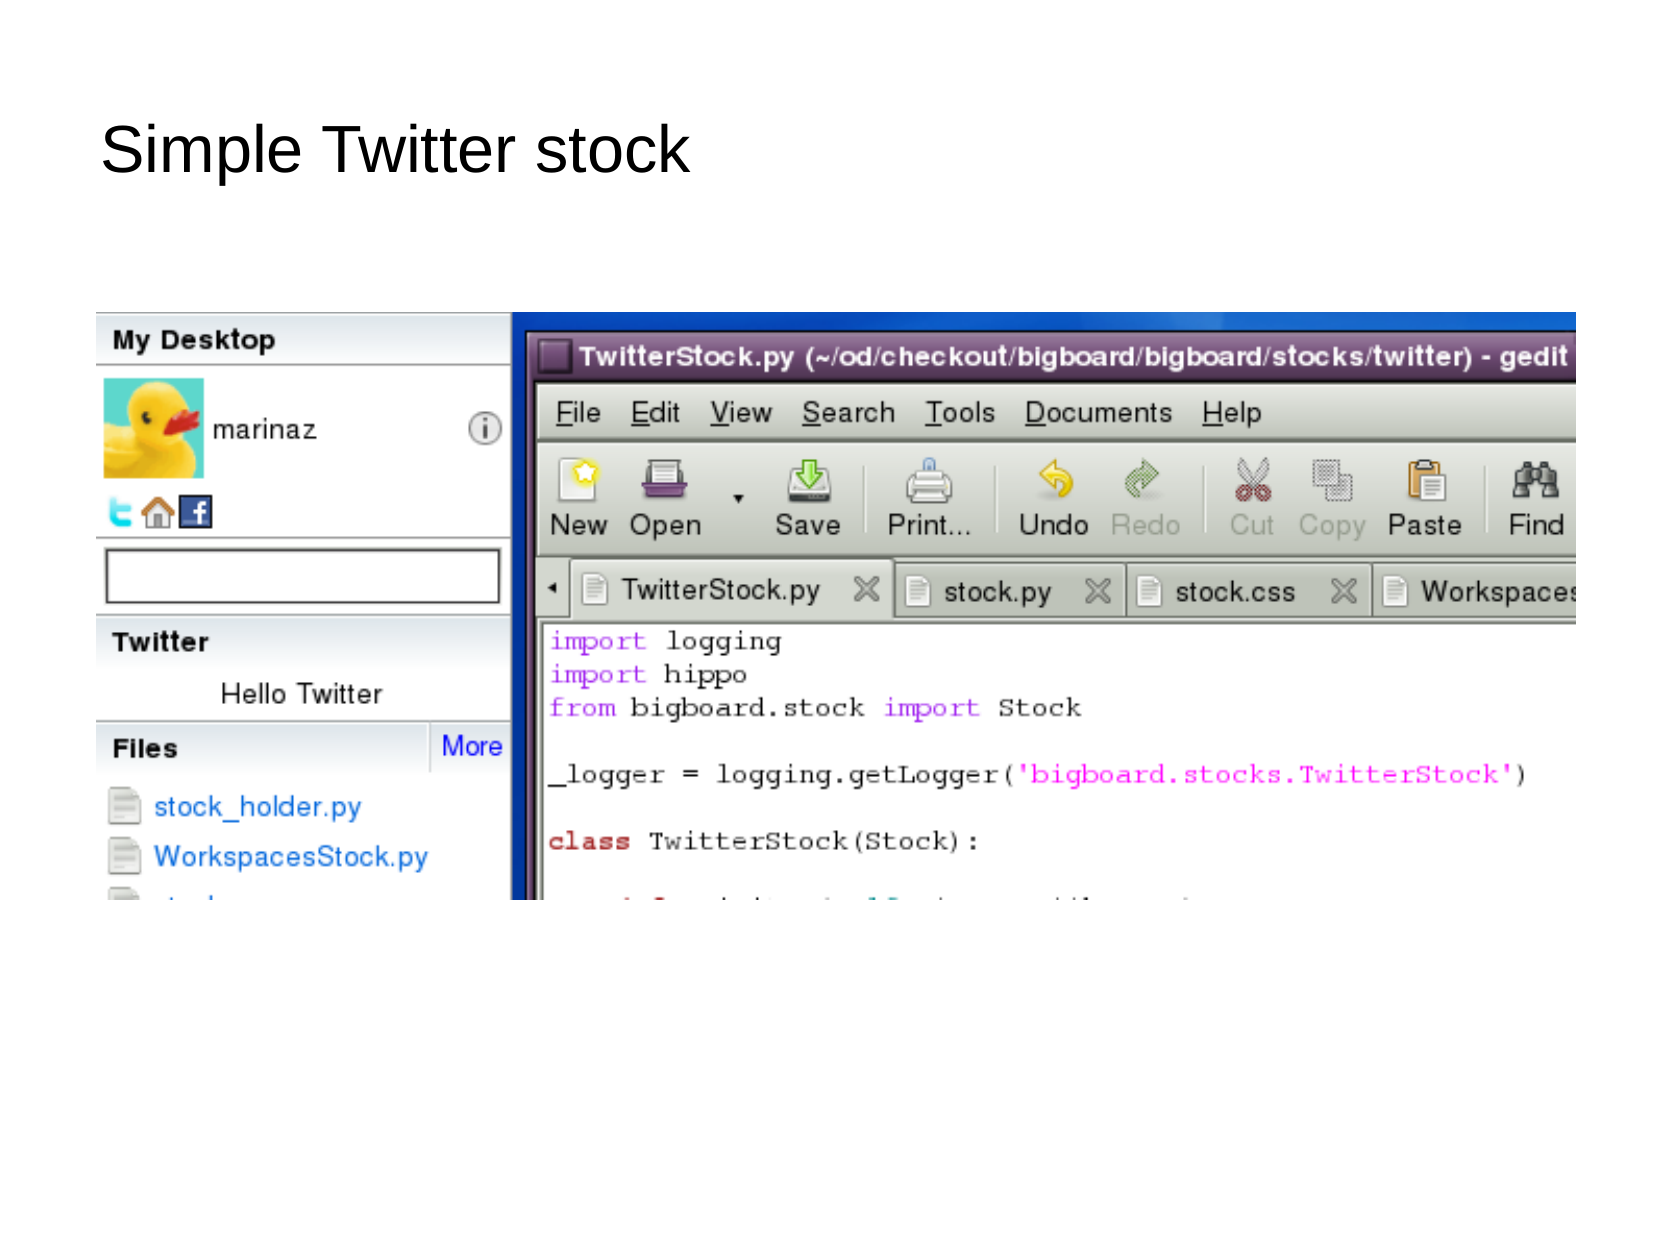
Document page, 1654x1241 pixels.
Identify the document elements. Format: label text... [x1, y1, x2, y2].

list Simple Twitter stock [82, 112, 1571, 1094]
picture [96, 312, 1576, 901]
